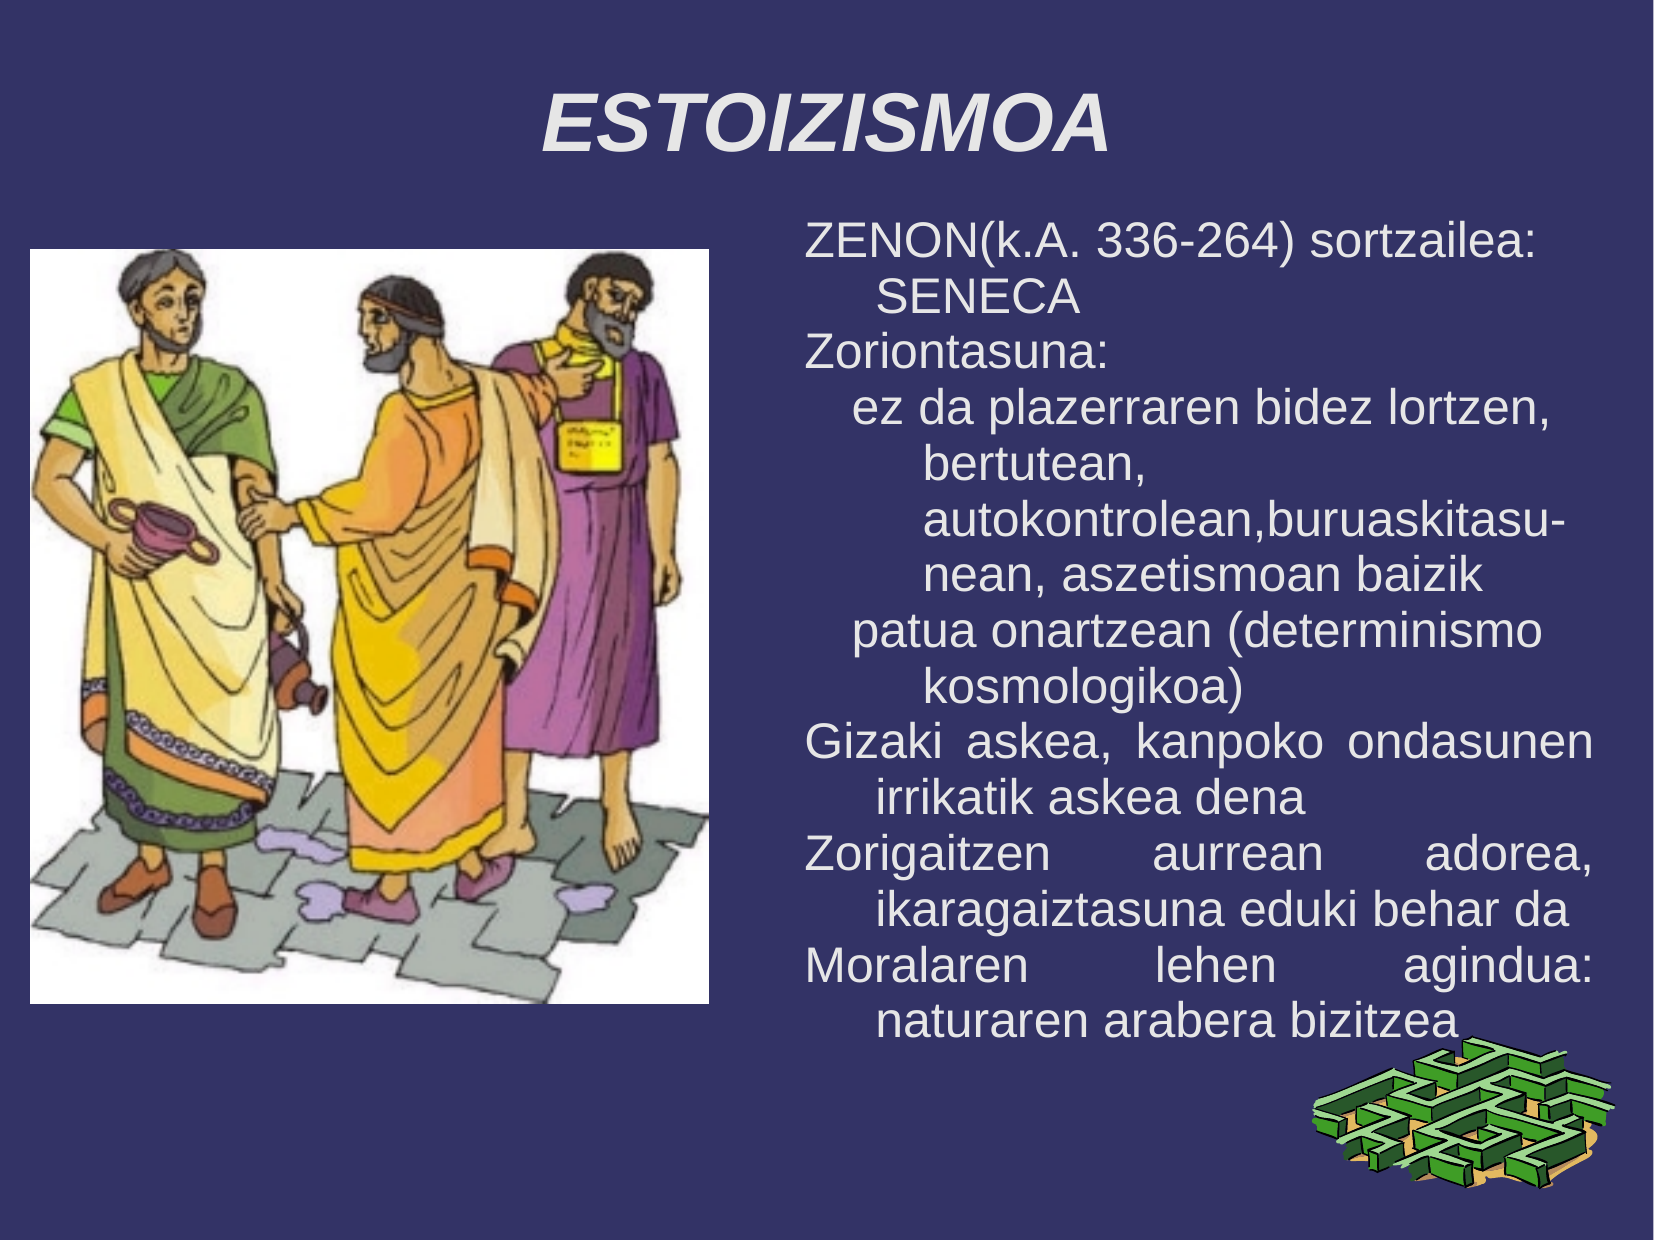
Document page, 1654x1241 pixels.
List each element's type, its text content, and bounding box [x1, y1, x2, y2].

title ESTOIZISMOA [121, 19, 1534, 227]
picture [30, 249, 709, 1004]
list ZENON(k.A. 336-264) sortzailea: SENECA Zoriontasuna: ez da plazerraren bidez lortzen, bertutean, autokontrolean,buruaskitasu- nean, aszetismoan baizik patua onartzean (determinismo kosmologikoa) Gizaki askea, kanpoko ondasunen irrikatik askea dena Zorigaitzen aurrean adorea, ikaragaiztasuna eduki behar da Moralaren lehen agindua: naturaren arabera bizitzea [792, 212, 1595, 1182]
